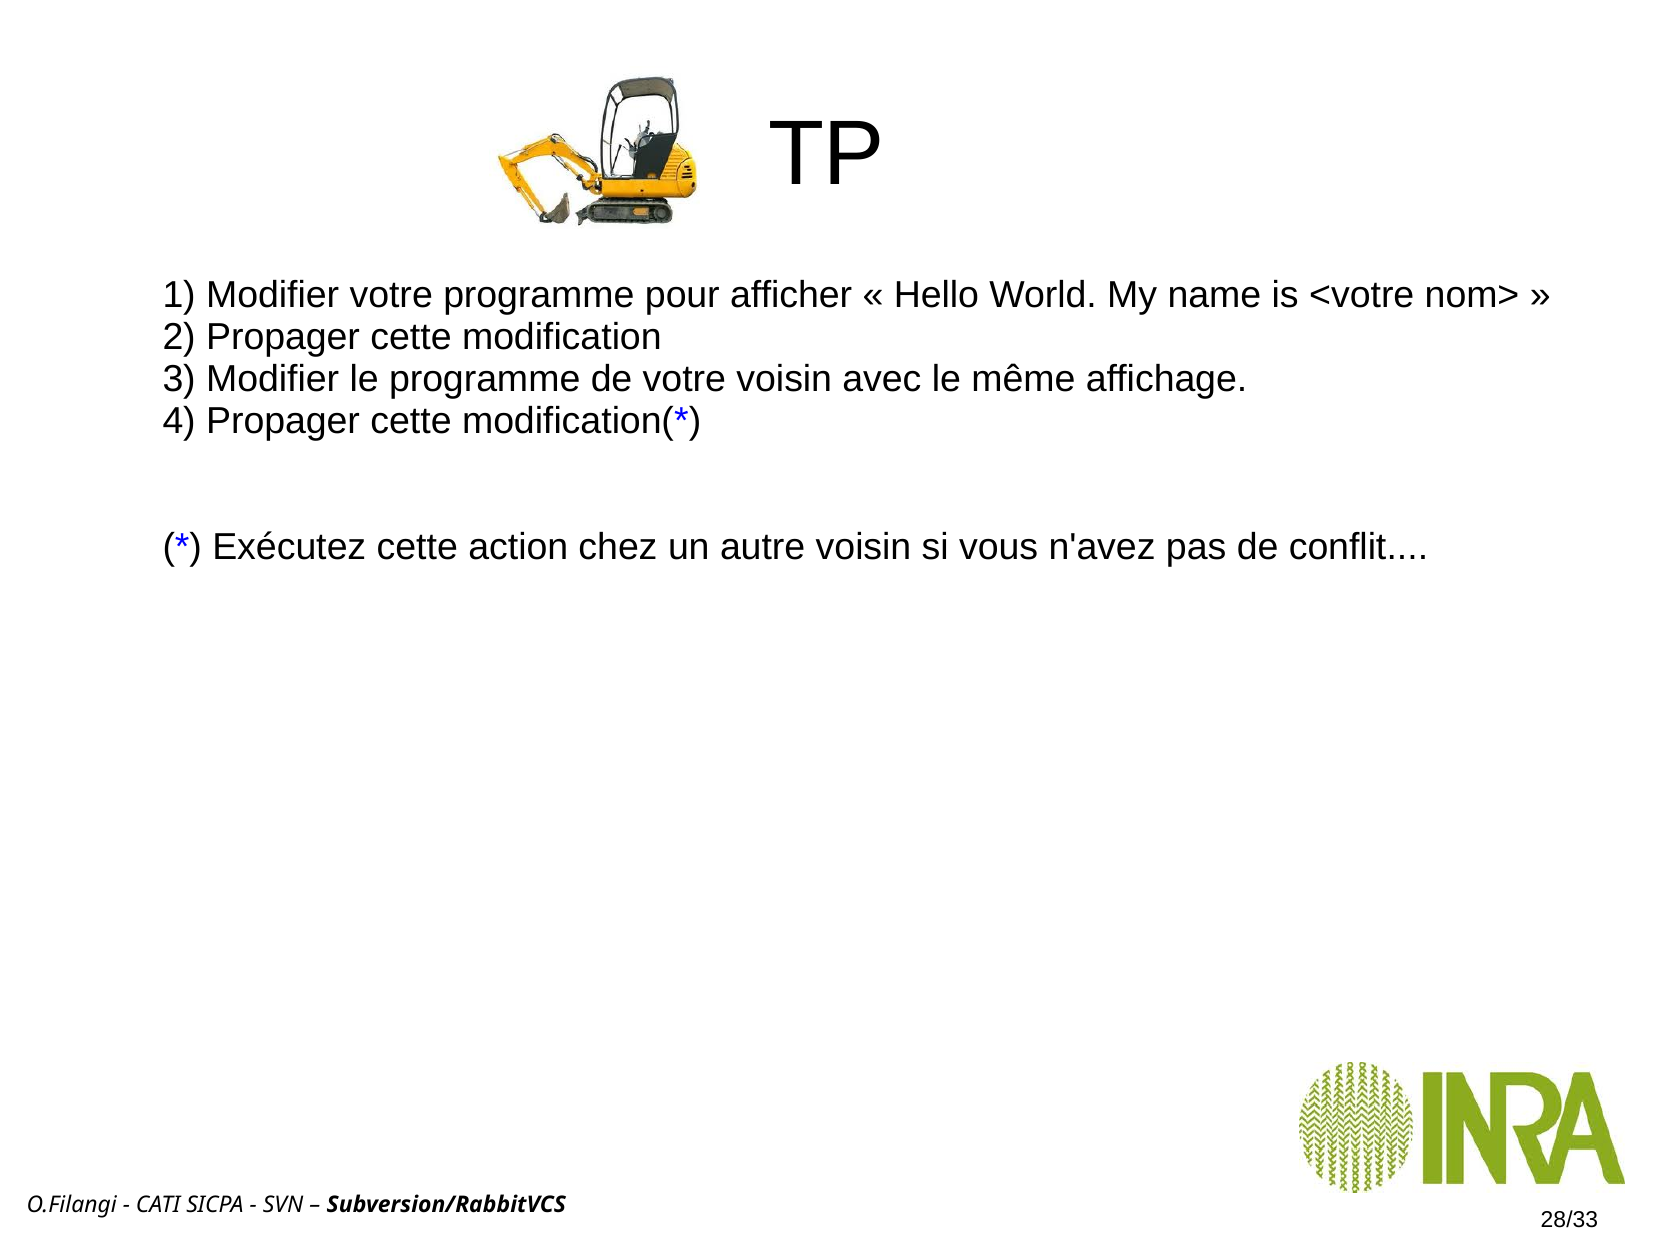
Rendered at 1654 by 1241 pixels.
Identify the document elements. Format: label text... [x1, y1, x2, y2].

text_box 23/34 [1525, 1199, 1654, 1241]
picture [1299, 1062, 1625, 1193]
picture [489, 66, 700, 229]
text_box 1) Modifier votre programme pour afficher « Hello World. My name is <votre nom> » 2) Propager cette modification 3) Modifier le programme de votre voisin avec le même affichage. 4) Propager cette modification(*) (*) Exécutez cette action chez un autre voisin si vous n'avez pas de conflit.... [147, 265, 1567, 575]
text_box O.Filangi - CATI SICPA - SVN – Subversion/RabbitVCS [5, 1181, 611, 1227]
title TP [82, 49, 1571, 257]
